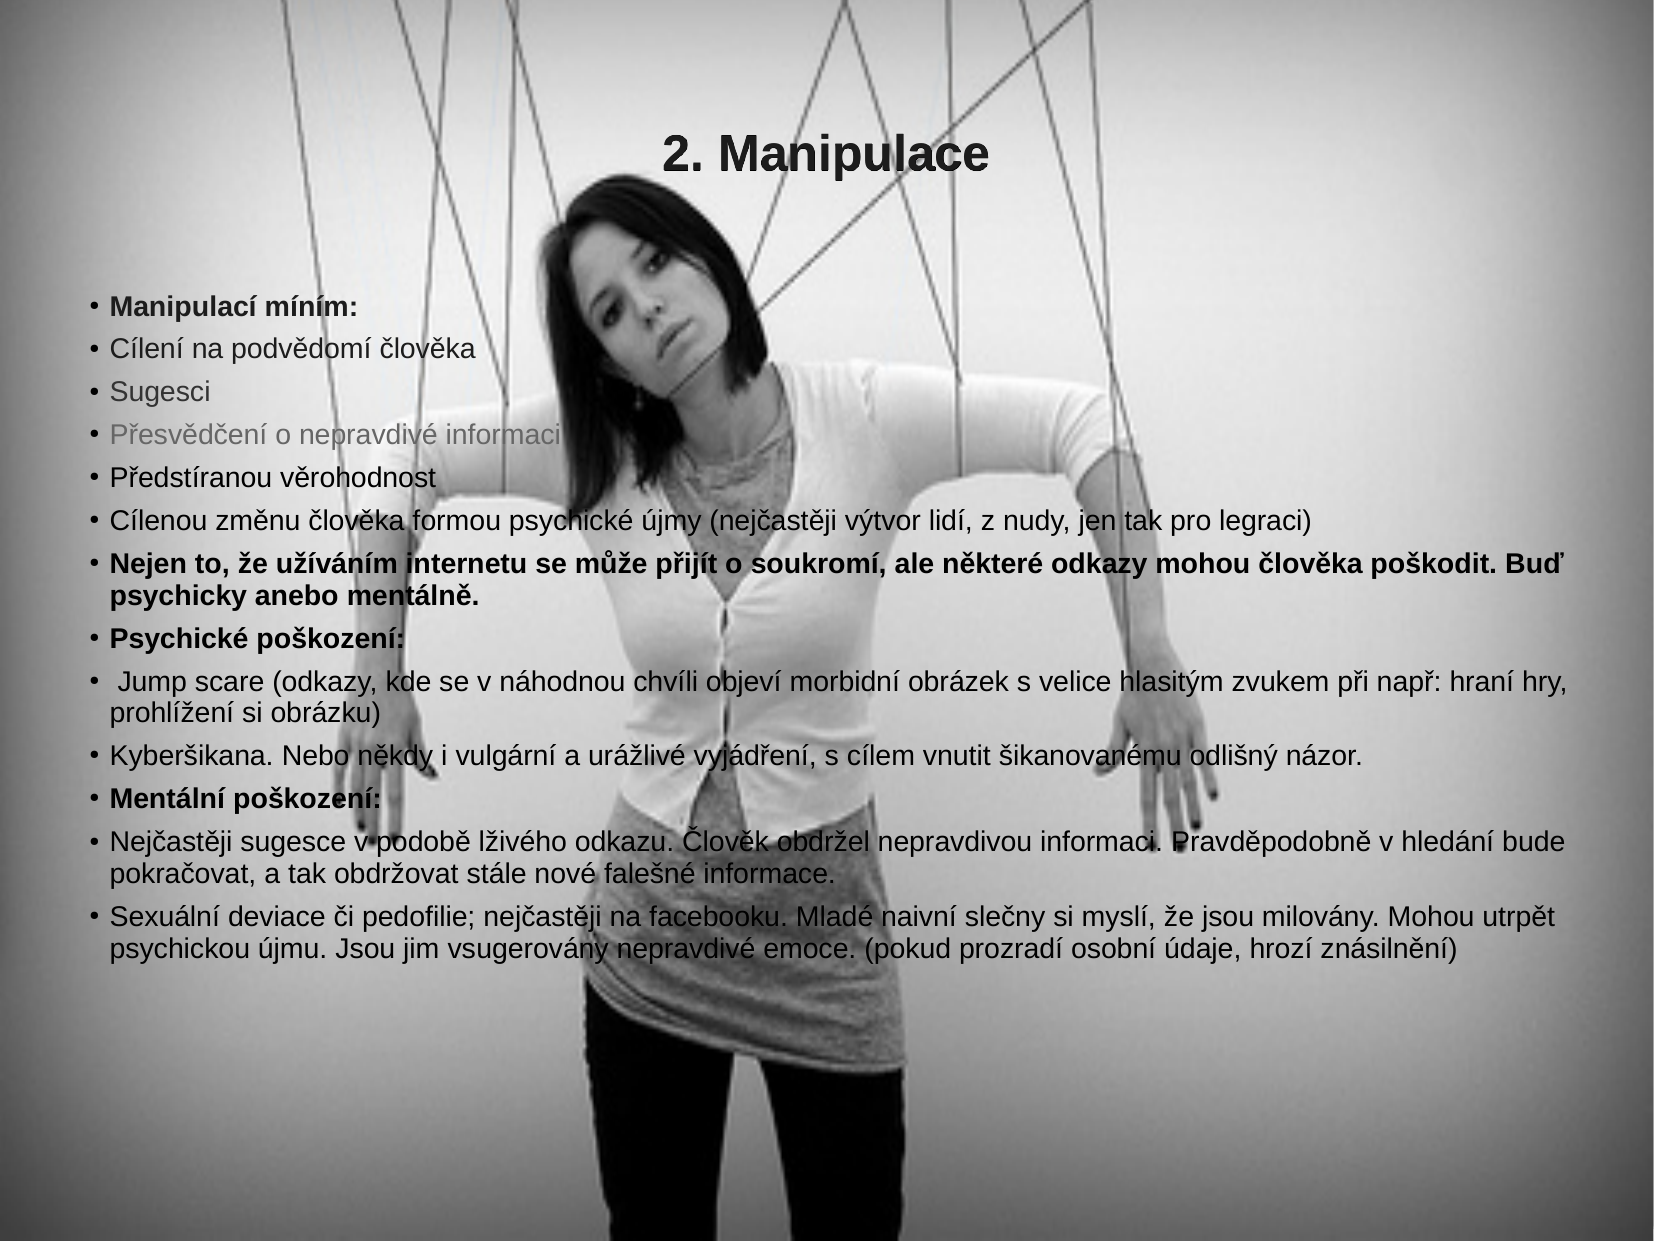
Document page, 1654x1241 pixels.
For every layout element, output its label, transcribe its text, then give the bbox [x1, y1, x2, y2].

title 2. Manipulace [82, 49, 1571, 257]
picture [0, 0, 1654, 1241]
list Manipulací míním: Cílení na podvědomí člověka Sugesci Přesvědčení o nepravdivé informaci Předstíranou věrohodnost Cílenou změnu člověka formou psychické újmy (nejčastěji výtvor lidí, z nudy, jen tak pro legraci) Nejen to, že užíváním internetu se může přijít o soukromí, ale některé odkazy mohou člověka poškodit. Buď psychicky anebo mentálně. Psychické poškození: Jump scare (odkazy, kde se v náhodnou chvíli objeví morbidní obrázek s velice hlasitým zvukem při např: hraní hry, prohlížení si obrázku) Kyberšikana. Nebo někdy i vulgární a urážlivé vyjádření, s cílem vnutit šikanovanému odlišný názor. Mentální poškození: Nejčastěji sugesce v podobě lživého odkazu. Člověk obdržel nepravdivou informaci. Pravděpodobně v hledání bude pokračovat, a tak obdržovat stále nové falešné informace. Sexuální deviace či pedofilie; nejčastěji na facebooku. Mladé naivní slečny si myslí, že jsou milovány. Mohou utrpět psychickou újmu. Jsou jim vsugerovány nepravdivé emoce. (pokud prozradí osobní údaje, hrozí znásilnění) [82, 290, 1571, 1010]
